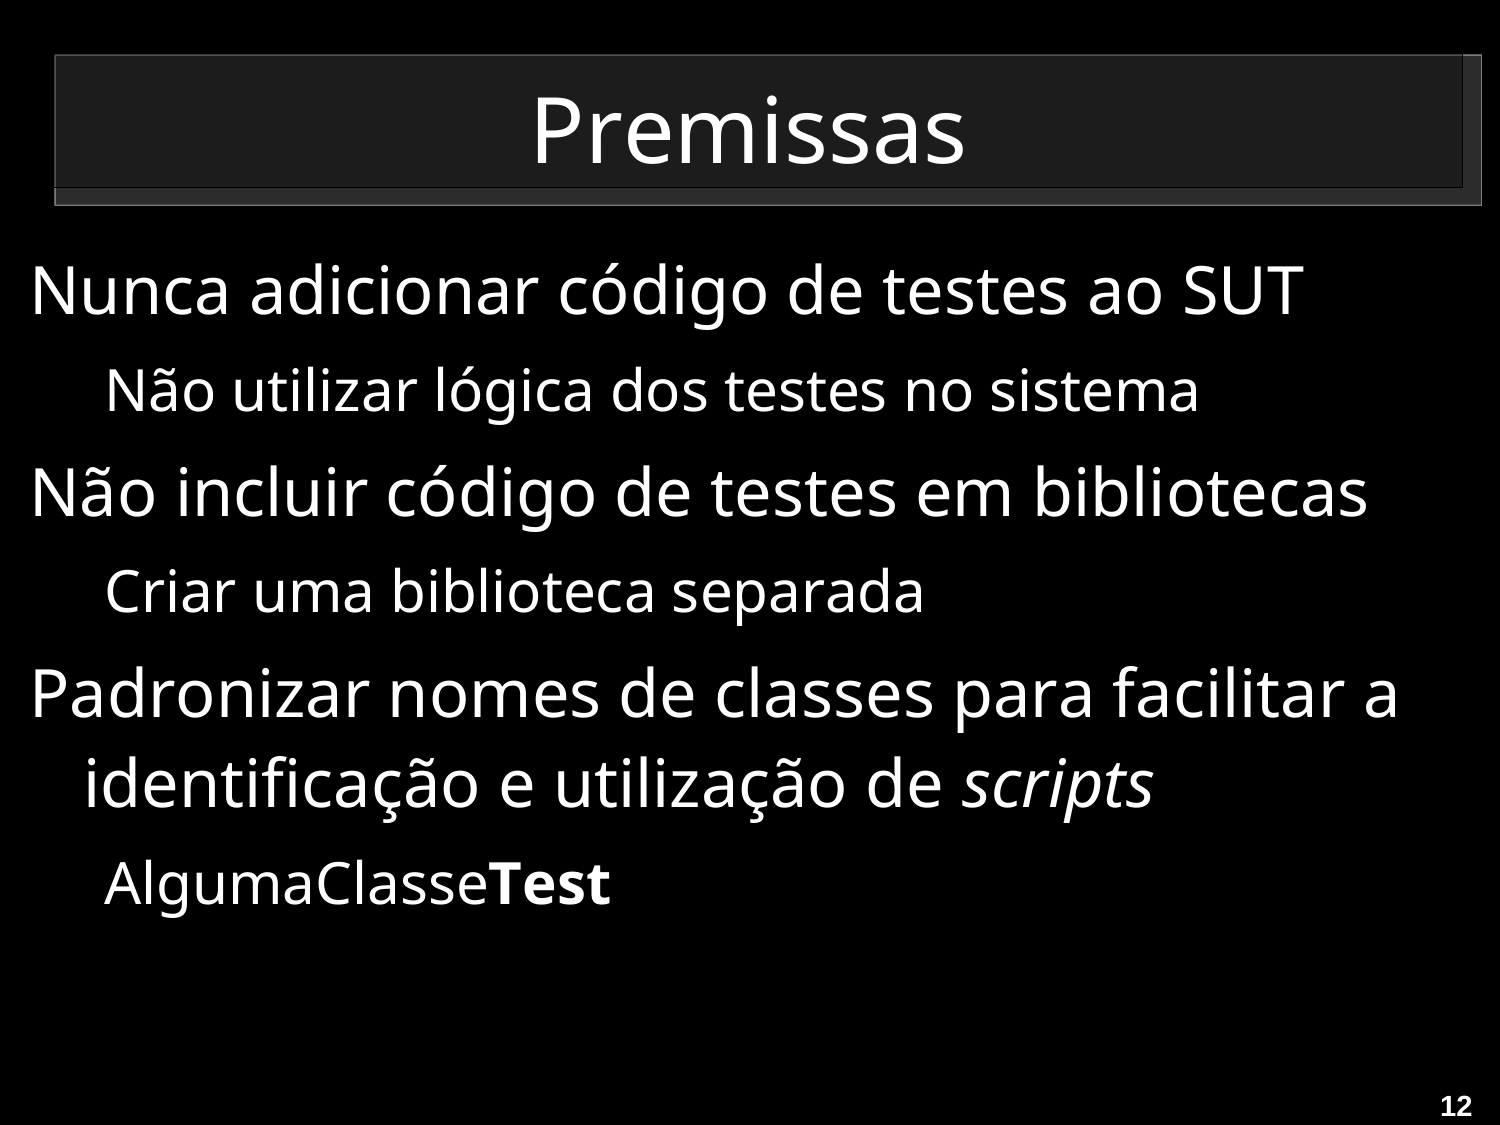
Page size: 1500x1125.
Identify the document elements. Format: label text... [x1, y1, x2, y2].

title Premissas [29, 38, 1469, 218]
list Nunca adicionar código de testes ao SUT Não utilizar lógica dos testes no sistema Não incluir código de testes em bibliotecas Criar uma biblioteca separada Padronizar nomes de classes para facilitar a identificação e utilização de scripts AlgumaClasseTest [29, 243, 1469, 1072]
